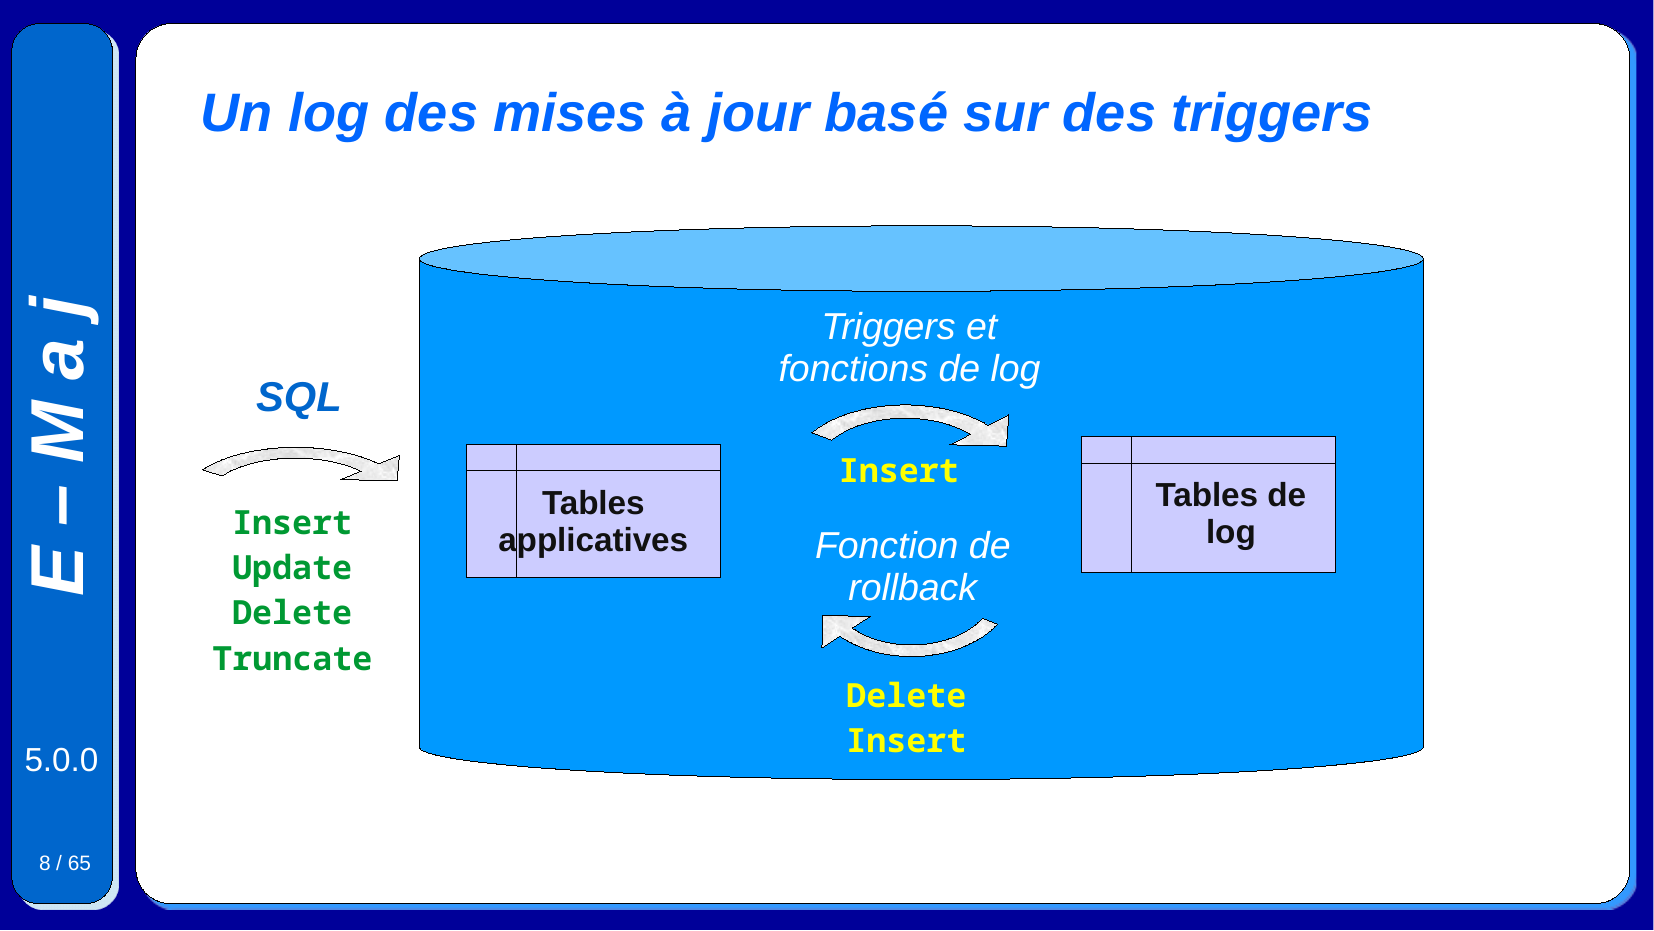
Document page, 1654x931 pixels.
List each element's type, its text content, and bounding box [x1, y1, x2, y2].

text_box Tables de log [1138, 468, 1323, 561]
text_box [419, 260, 1424, 780]
text_box [202, 447, 400, 481]
text_box Delete Insert [802, 664, 1010, 759]
text_box Insert [817, 439, 981, 494]
text_box SQL [194, 366, 404, 428]
title Un log des mises à jour basé sur des triggers [200, 34, 1575, 191]
list Pour des actions comme : renommer la table, changer son schéma, ajouter/supprimer/renommer une colonne, changer le type d’une colonne La table de log doit aussi changer de structure 3 étapes Sortie de la table de son groupe de tables ALTER TABLE Entrée de la table dans son groupe de tables Contrainte : un rollback E-Maj à une marque antérieure ne pourra pas remonter au-delà du changement de structure Idem pour renommer une séquence ou changer son schéma ou pour les SPLIT/MERGE de partitions [419, 225, 1424, 292]
text_box Triggers et fonctions de log [761, 298, 1058, 398]
text_box Insert Update Delete Truncate [183, 491, 402, 661]
text_box Fonction de rollback [755, 516, 1070, 616]
text_box Tables applicatives [448, 476, 739, 569]
